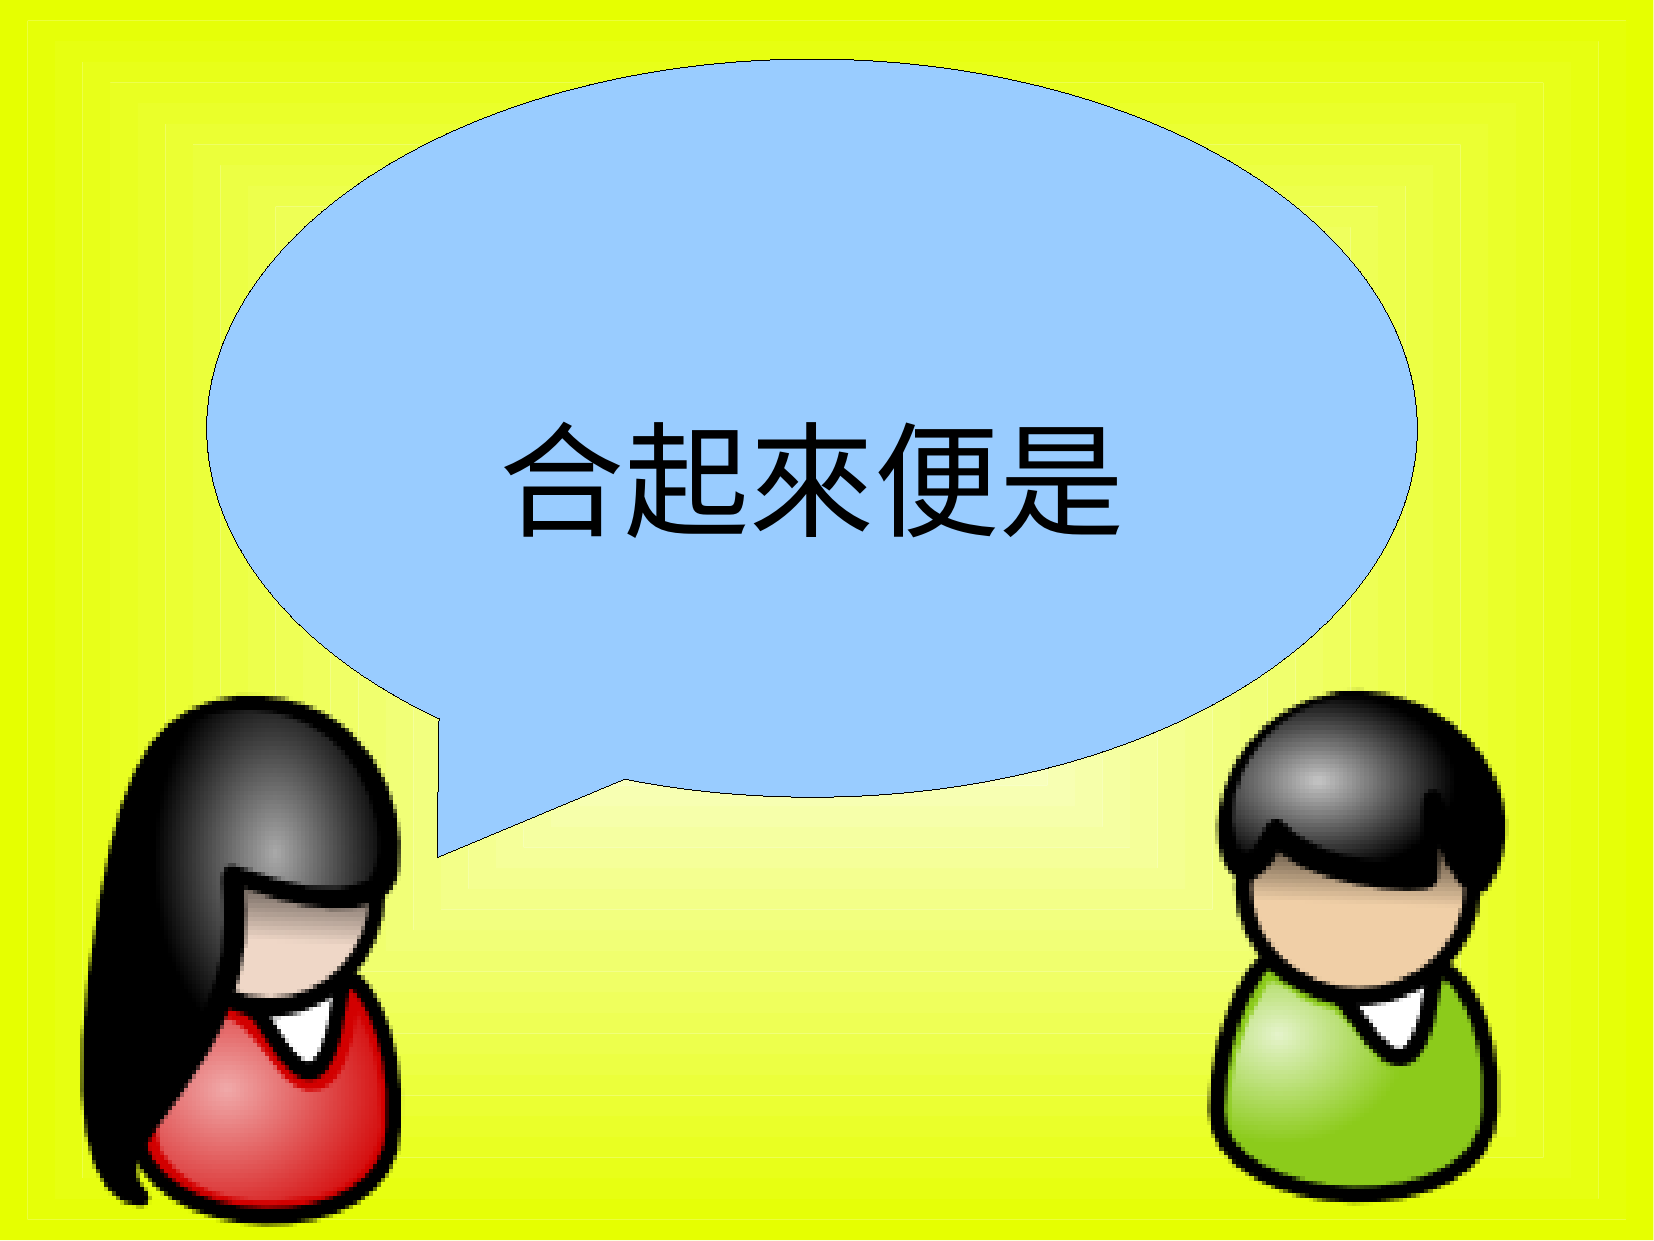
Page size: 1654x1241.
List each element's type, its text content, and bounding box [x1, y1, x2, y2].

picture [0, 679, 502, 1241]
text_box 合起來便是 [206, 59, 1418, 858]
picture [1092, 679, 1625, 1211]
